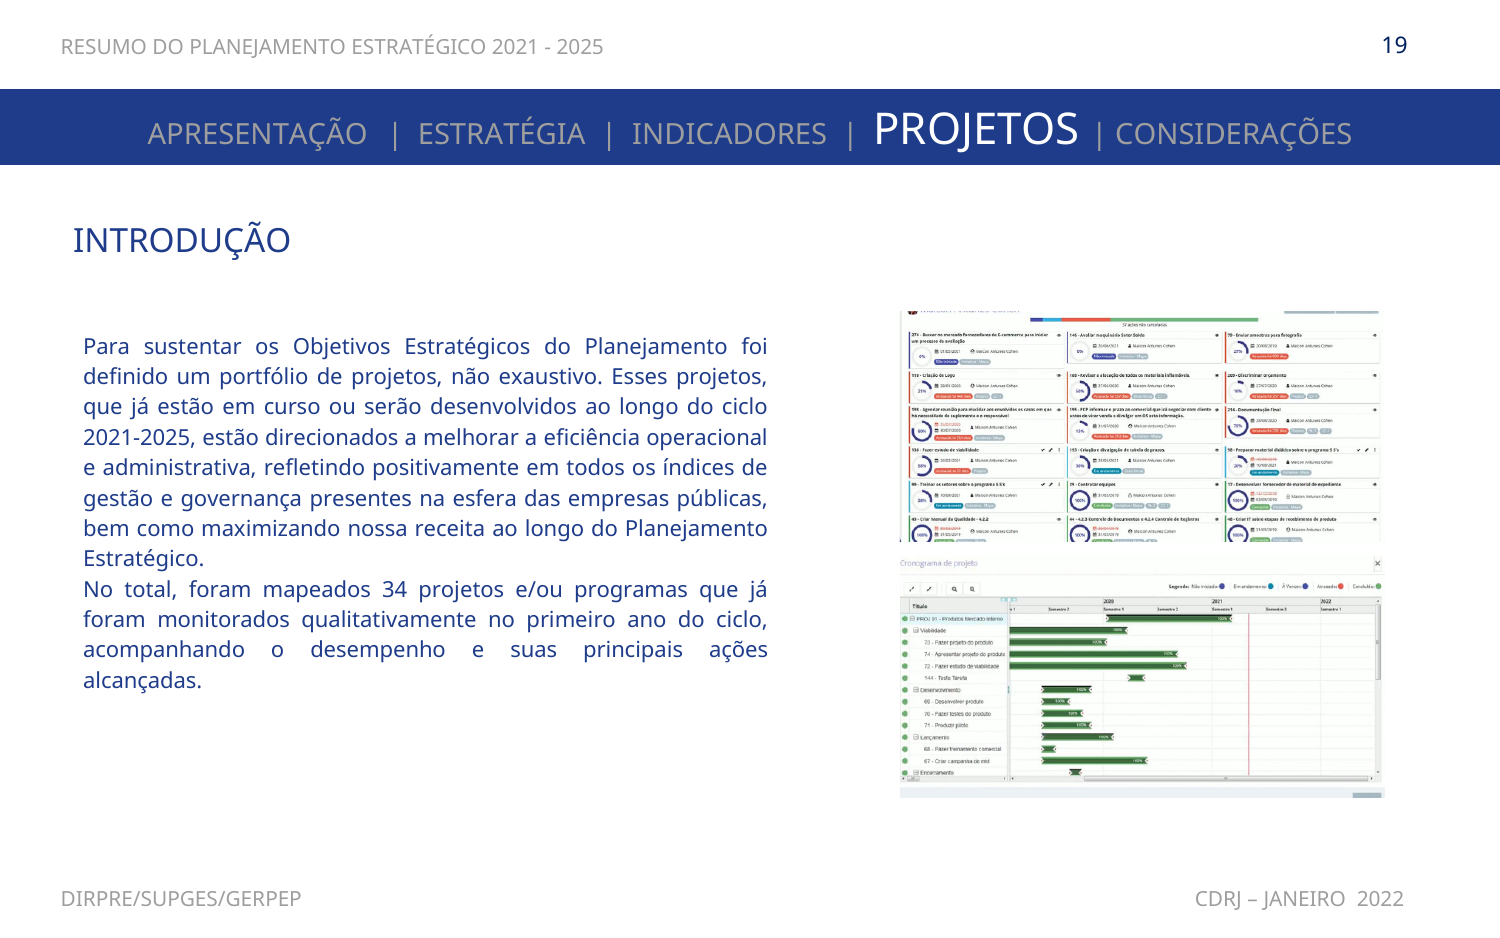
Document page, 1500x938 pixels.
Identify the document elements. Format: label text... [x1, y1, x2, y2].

text_box RESUMO DO PLANEJAMENTO ESTRATÉGICO 2021 - 2025 [45, 18, 881, 75]
text_box APRESENTAÇÃO | ESTRATÉGIA | INDICADORES | PROJETOS | CONSIDERAÇÕES [0, 85, 1500, 169]
text_box CDRJ – JANEIRO 2022 [1179, 870, 1455, 926]
text_box ‹#› [1366, 10, 1457, 83]
text_box DIRPRE/SUPGES/GERPEP [45, 870, 320, 926]
picture [899, 556, 1385, 798]
text_box INTRODUÇÃO [58, 204, 1147, 276]
picture [899, 311, 1385, 542]
list Para sustentar os Objetivos Estratégicos do Planejamento foi definido um portfólio de projetos, não exaustivo. Esses projetos, que já estão em curso ou serão desenvolvidos ao longo do ciclo 2021-2025, estão direcionados a melhorar a eficiência operacional e administrativa, refletindo positivamente em todos os índices de gestão e governança presentes na esfera das empresas públicas, bem como maximizando nossa receita ao longo do Planejamento Estratégico.​ No total, foram mapeados 34 projetos e/ou programas que já foram monitorados qualitativamente no primeiro ano do ciclo, acompanhando o desempenho e suas principais ações alcançadas. [68, 286, 784, 854]
